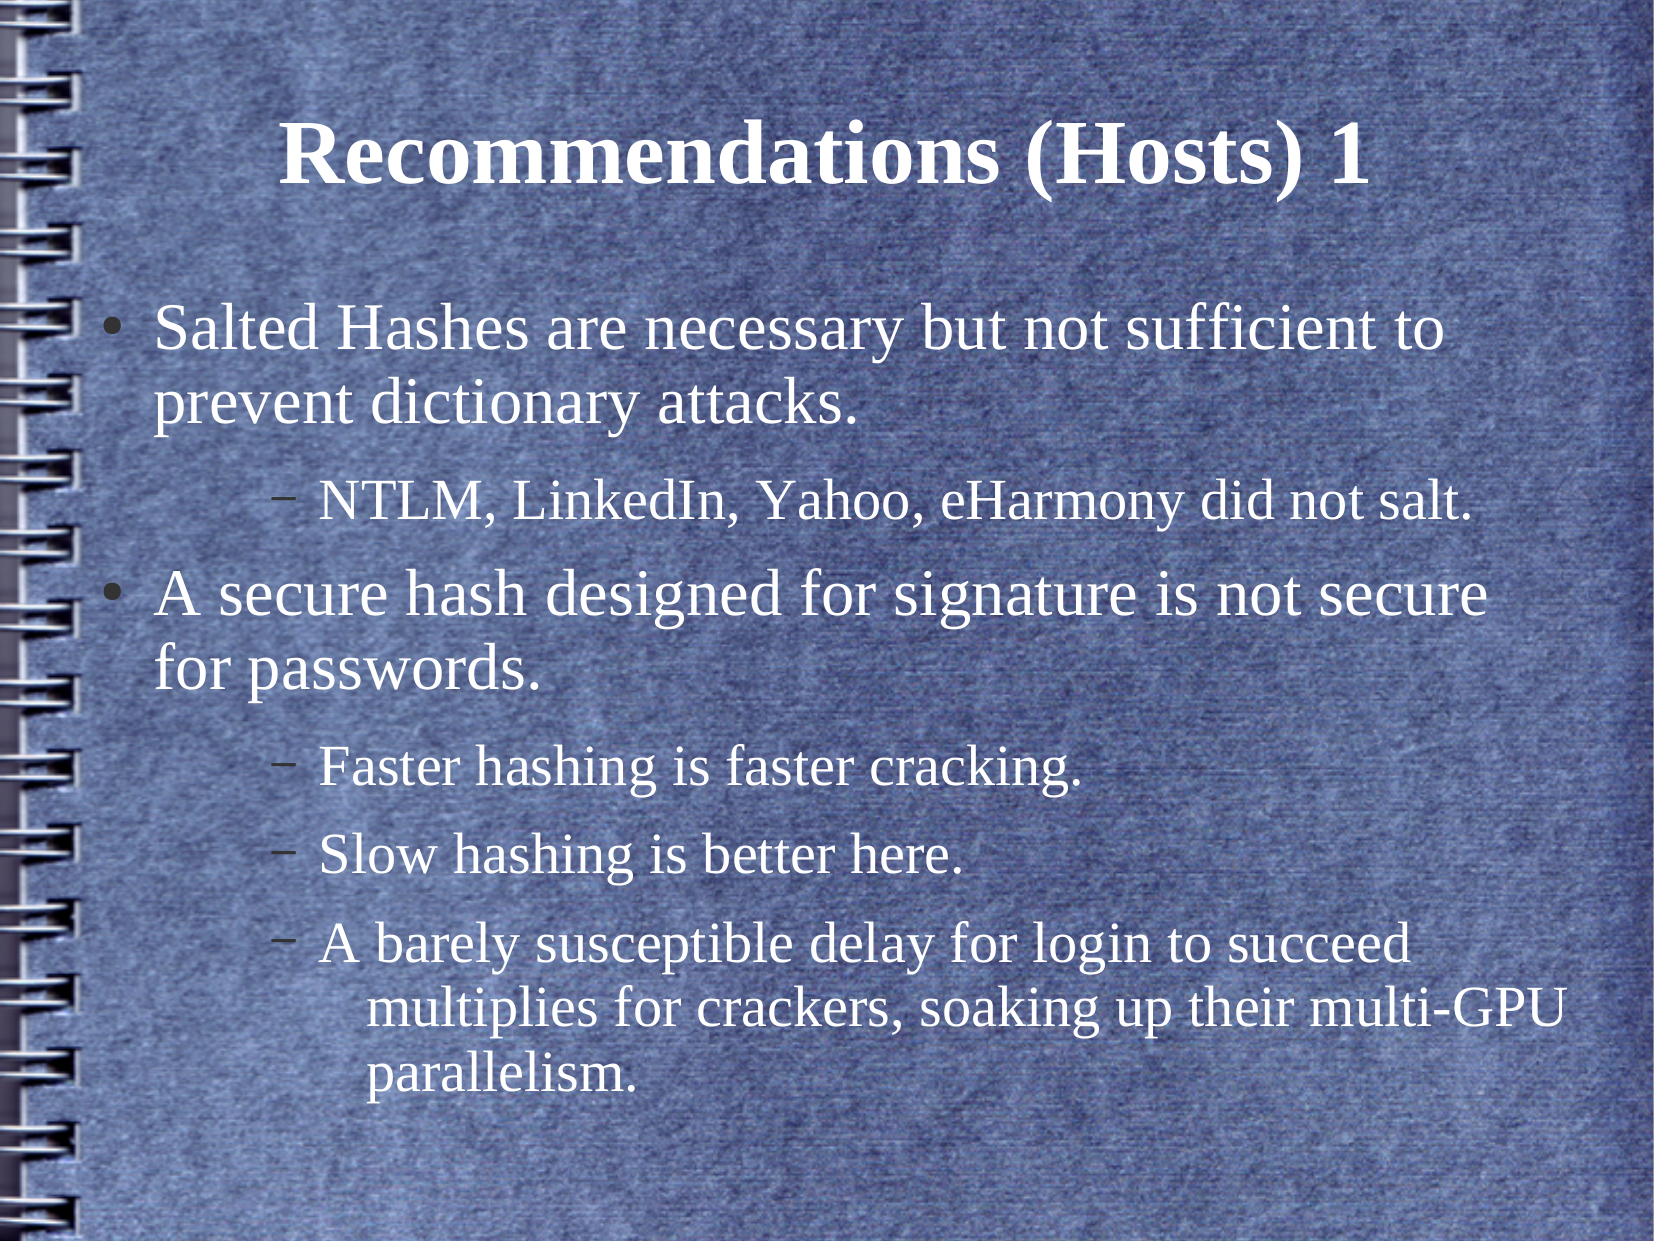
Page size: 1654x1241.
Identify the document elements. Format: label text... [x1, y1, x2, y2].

title Recommendations (Hosts) 1 [82, 49, 1571, 257]
picture [0, 0, 1654, 1241]
list Salted Hashes are necessary but not sufficient to prevent dictionary attacks. NTLM, LinkedIn, Yahoo, eHarmony did not salt. A secure hash designed for signature is not secure for passwords. Faster hashing is faster cracking. Slow hashing is better here. A barely susceptible delay for login to succeed multiplies for crackers, soaking up their multi-GPU parallelism. [82, 290, 1571, 1109]
